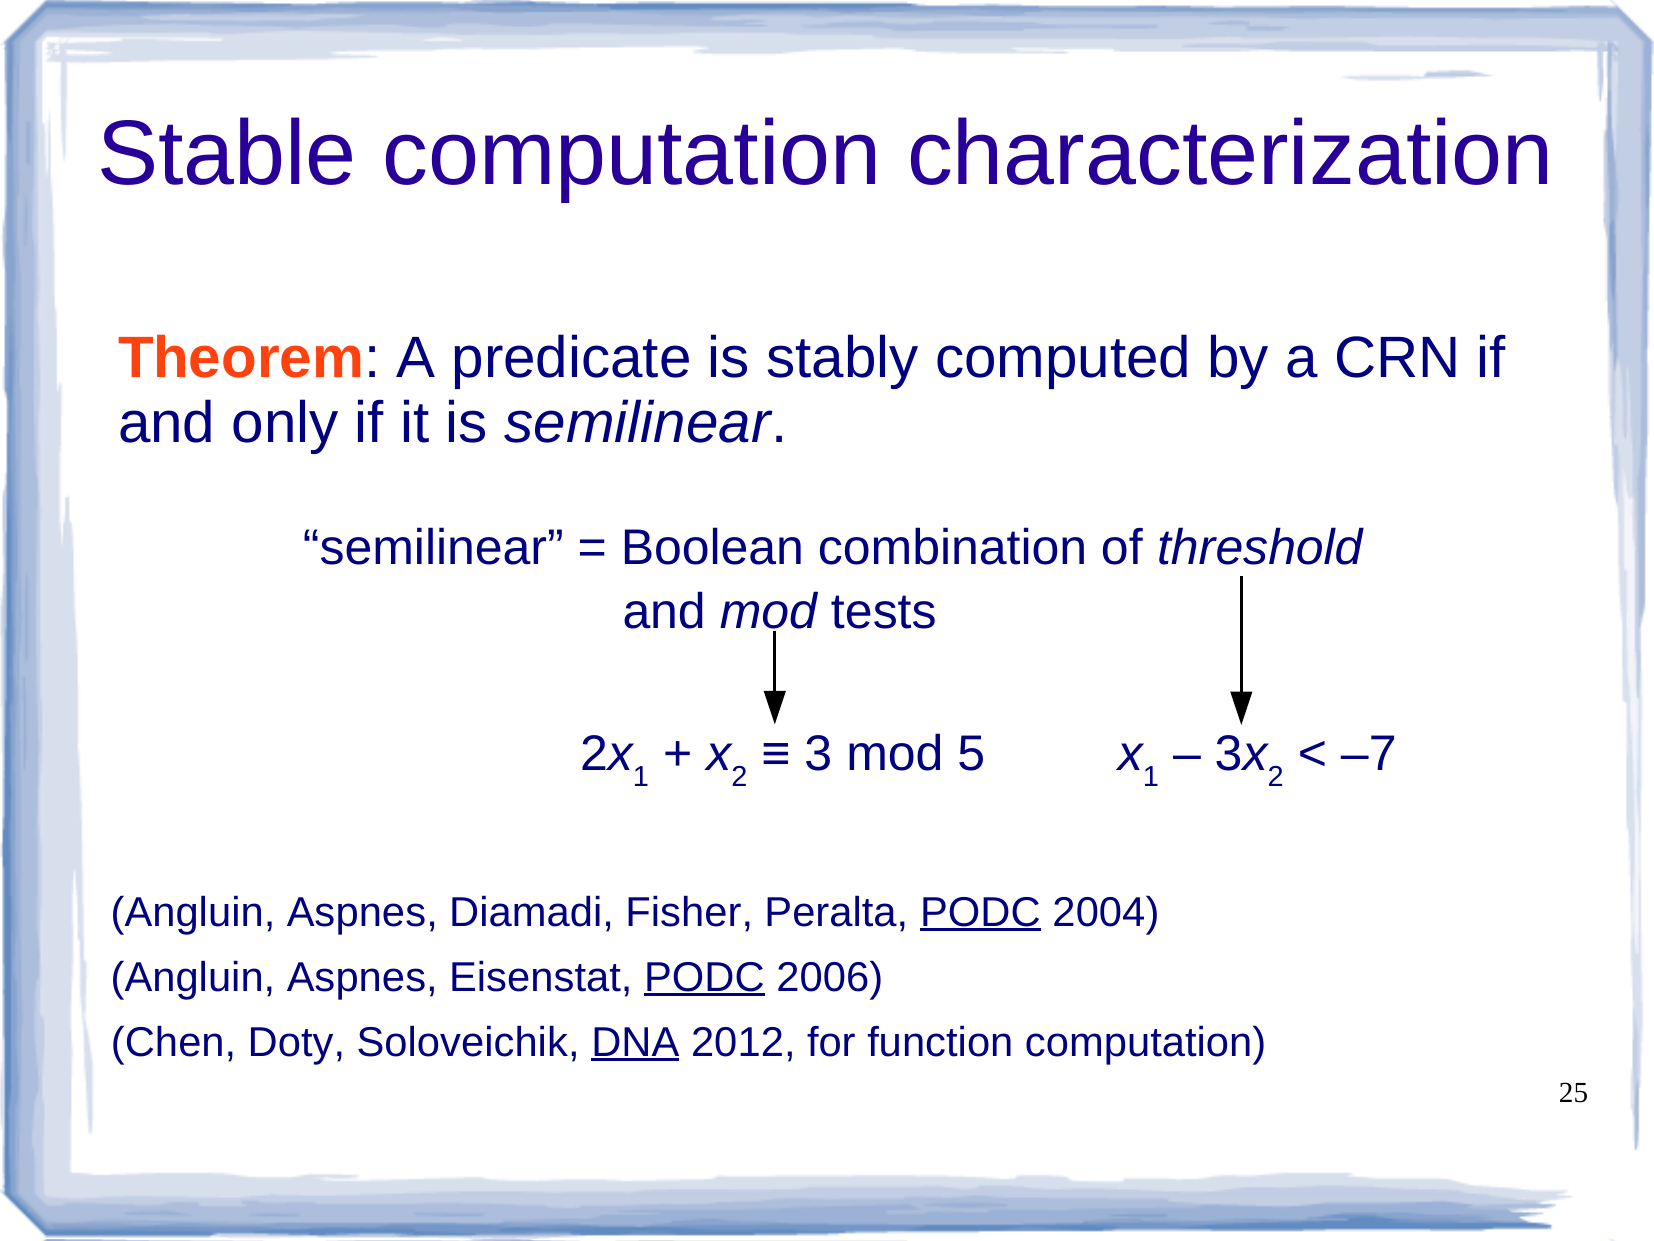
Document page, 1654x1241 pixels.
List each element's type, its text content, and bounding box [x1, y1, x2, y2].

text_box and mod tests [622, 583, 967, 641]
text_box (Angluin, Aspnes, Diamadi, Fisher, Peralta, PODC 2004) [110, 888, 1591, 953]
list Theorem: A predicate is stably computed by a CRN if and only if it is semilinear. [118, 324, 1571, 456]
title Stable computation characterization [82, 49, 1571, 257]
picture [0, 0, 1654, 1241]
text_box (Angluin, Aspnes, Eisenstat, PODC 2006) [110, 953, 1591, 1018]
text_box 2x1 + x2 ≡ 3 mod 5 [580, 724, 1013, 794]
text_box “semilinear” = Boolean combination of threshold [302, 518, 1405, 584]
text_box (Chen, Doty, Soloveichik, DNA 2012, for function computation) [110, 1018, 1591, 1084]
text_box x1 – 3x2 < –7 [1117, 724, 1422, 794]
